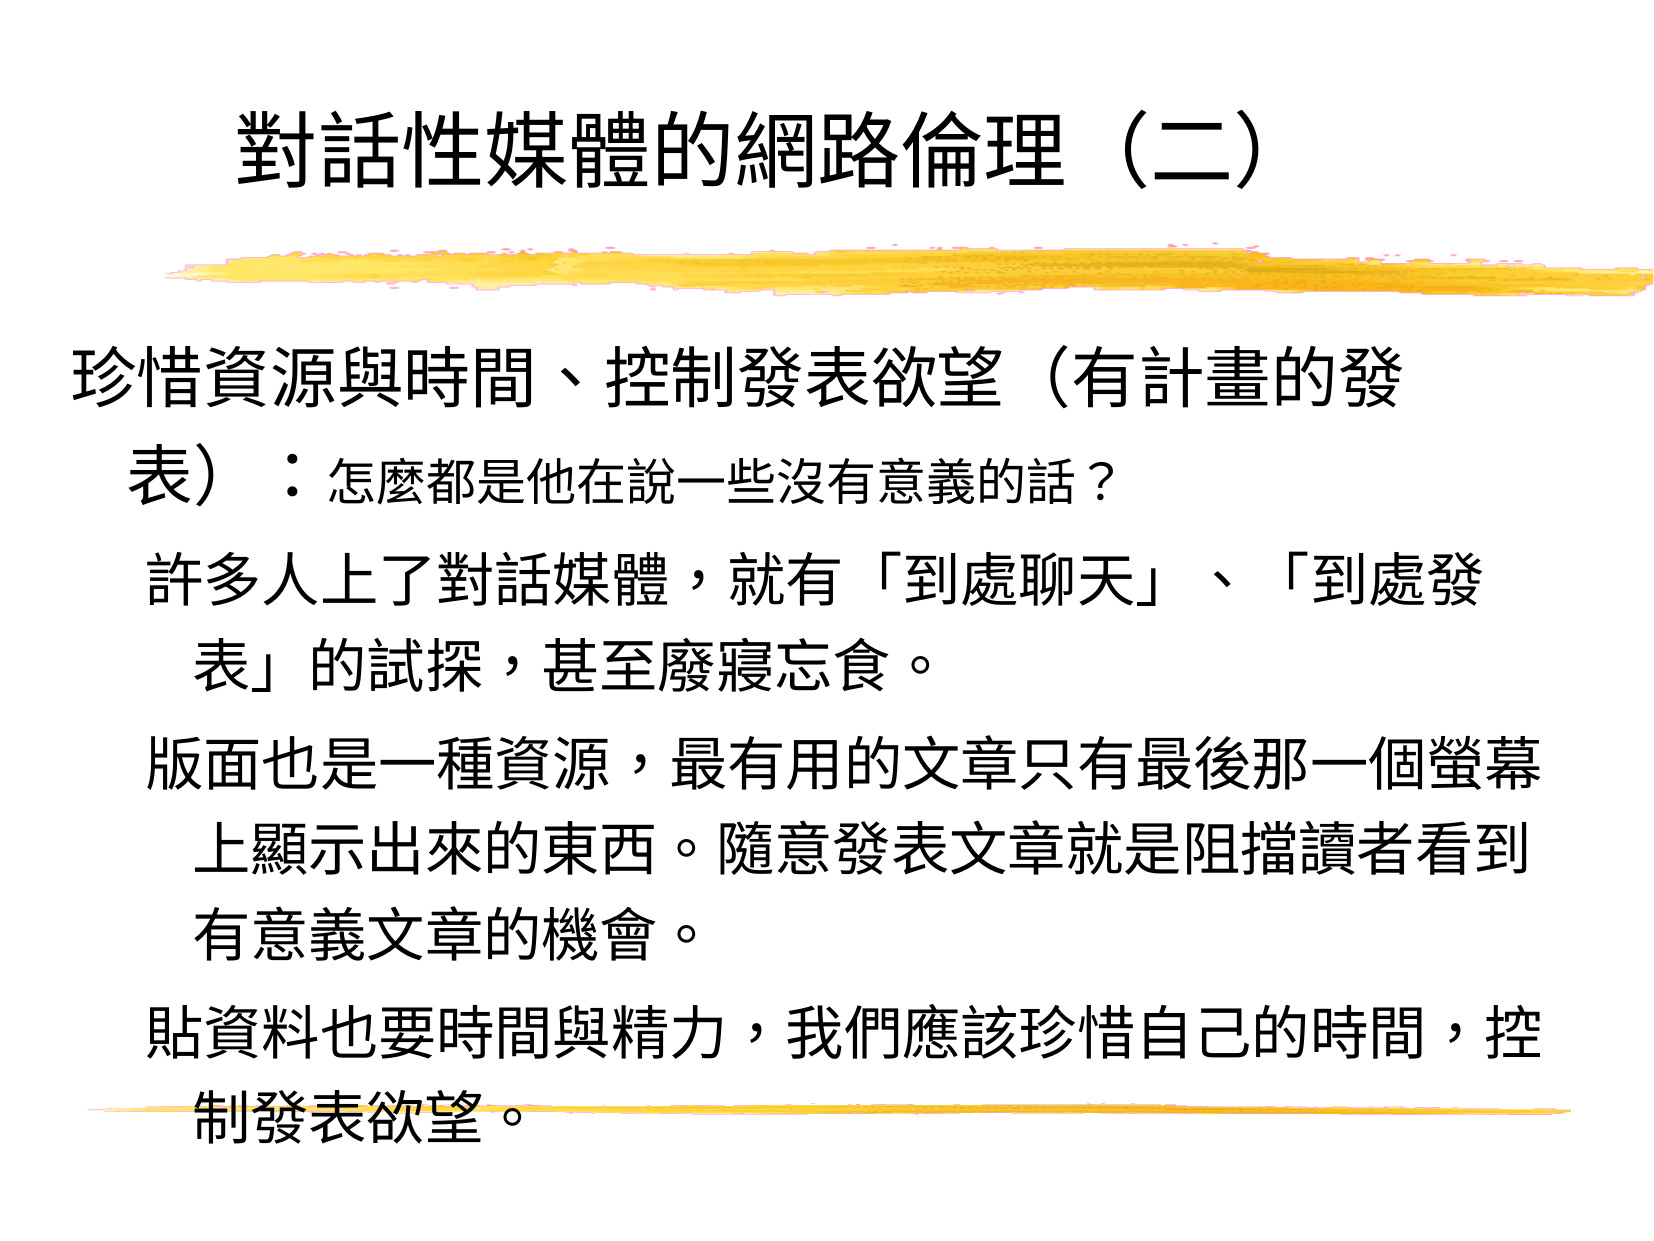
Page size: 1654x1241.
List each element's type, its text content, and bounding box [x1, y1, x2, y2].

picture [295, 1102, 335, 1117]
picture [463, 1102, 1571, 1117]
picture [283, 1111, 292, 1117]
picture [82, 1102, 209, 1117]
picture [236, 1102, 242, 1117]
picture [459, 1102, 470, 1109]
title 對話性媒體的網路倫理（二） [73, 41, 1479, 249]
picture [339, 1102, 381, 1117]
list 珍惜資源與時間、控制發表欲望（有計畫的發表）：怎麼都是他在說一些沒有意義的話？ 許多人上了對話媒體，就有「到處聊天」、「到處發表」的試探，甚至廢寢忘食。 版面也是一種資源，最有用的文章只有最後那一個螢幕上顯示出來的東西。隨意發表文章就是阻擋讀者看到有意義文章的機會。 貼資料也要時間與精力，我們應該珍惜自己的時間，控制發表欲望。 [55, 316, 1599, 1061]
picture [384, 1102, 464, 1117]
picture [266, 1102, 291, 1117]
picture [506, 1111, 518, 1117]
picture [377, 1109, 390, 1117]
picture [213, 1102, 231, 1117]
picture [246, 1102, 270, 1117]
picture [165, 237, 1654, 308]
